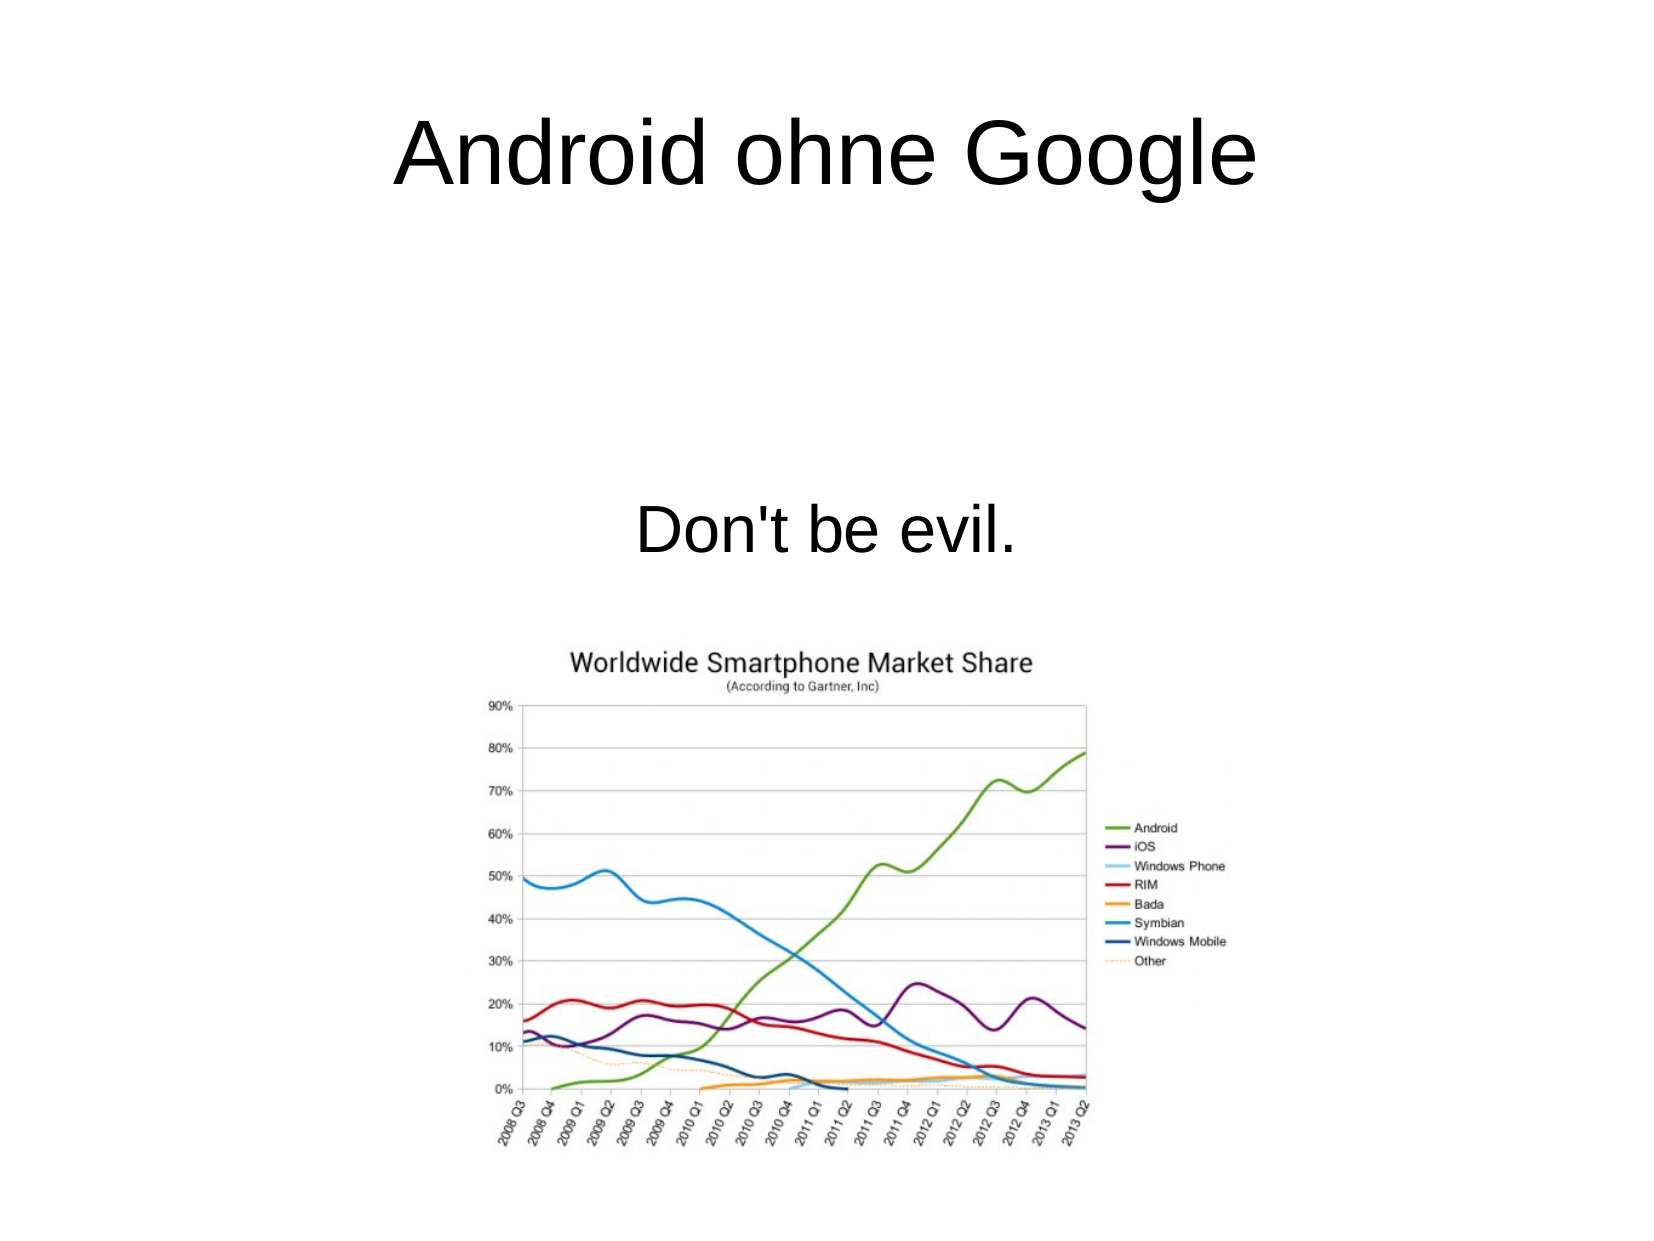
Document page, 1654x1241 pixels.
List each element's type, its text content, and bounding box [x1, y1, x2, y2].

picture [464, 637, 1240, 1158]
subtitle Don't be evil. [82, 49, 1571, 1010]
